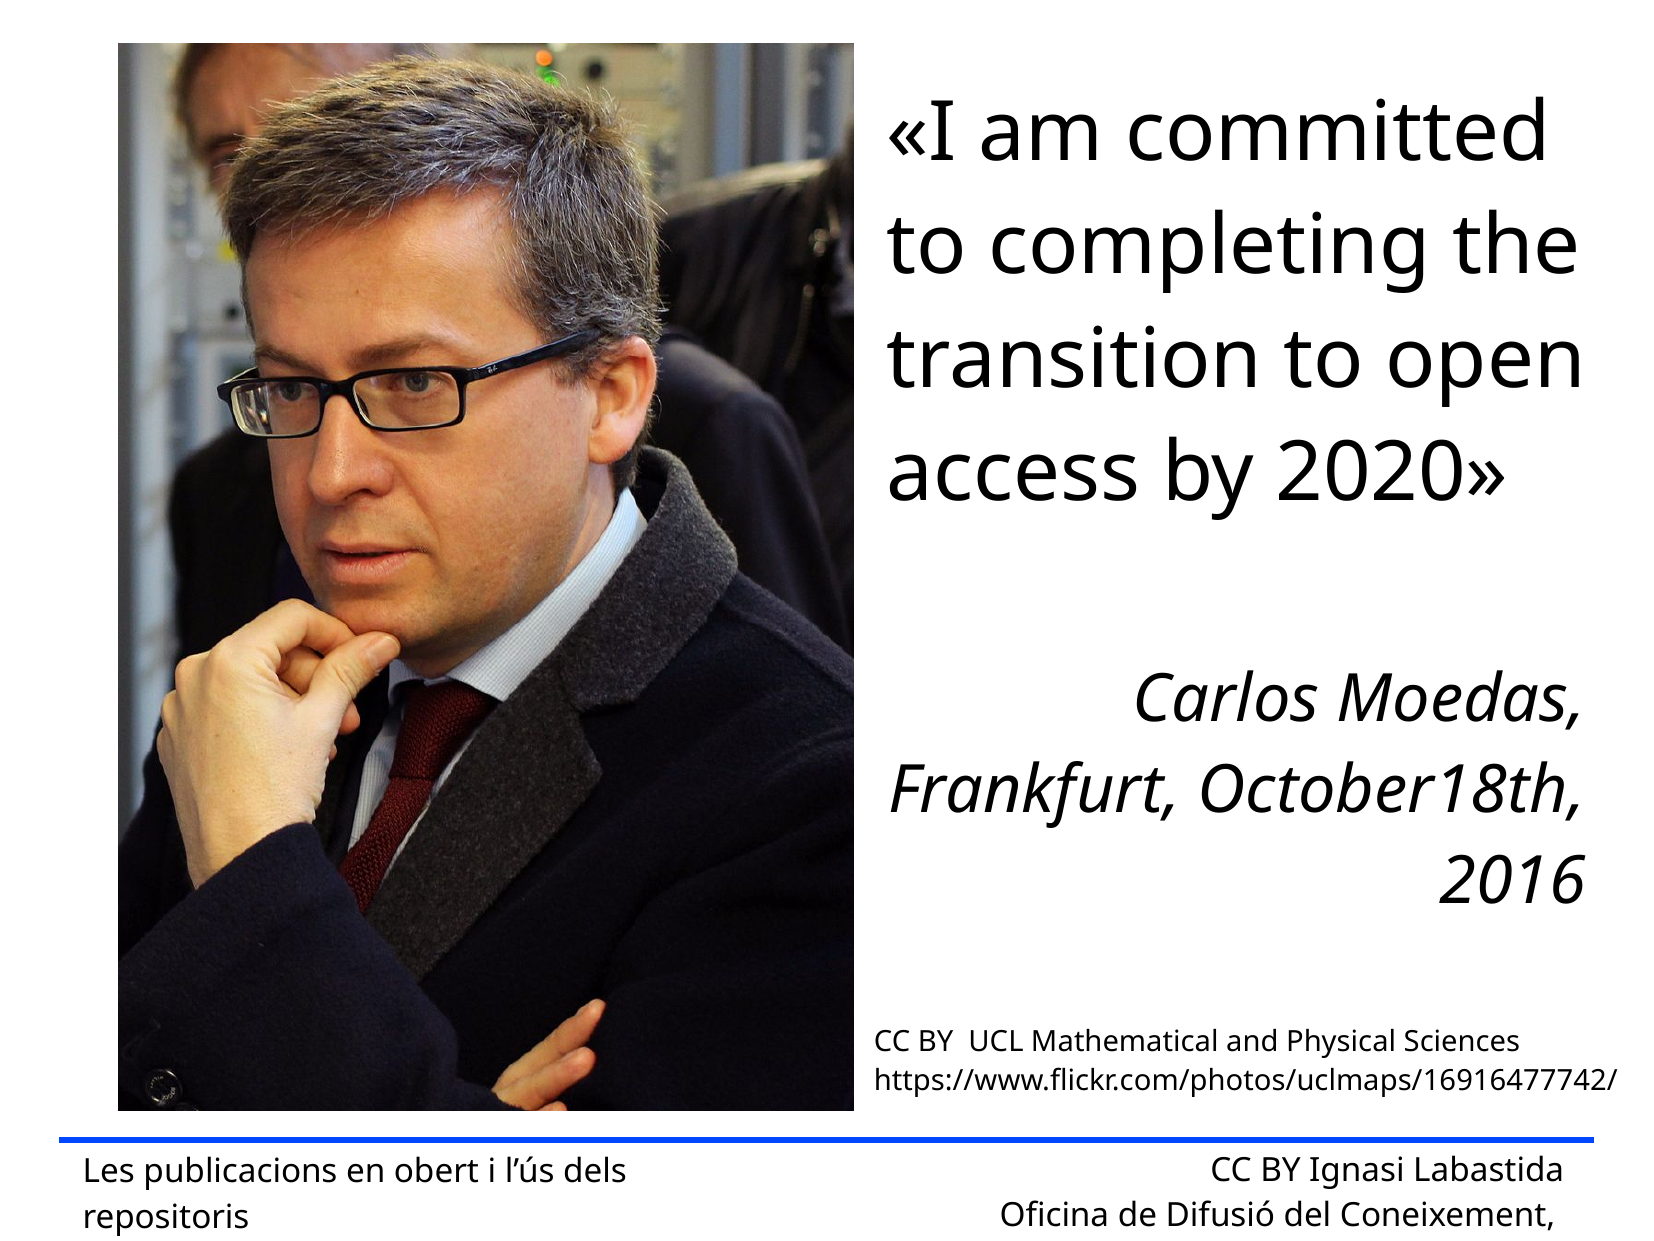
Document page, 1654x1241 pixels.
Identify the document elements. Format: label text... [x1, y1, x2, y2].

picture [118, 43, 854, 1111]
title CC BY UCL Mathematical and Physical Sciences https://www.flickr.com/photos/uclmaps/16916477742/ [874, 1015, 1631, 1104]
text_box «I am committed to completing the transition to open access by 2020» Carlos Moedas, Frankfurt, October18th, 2016 [874, 47, 1600, 947]
